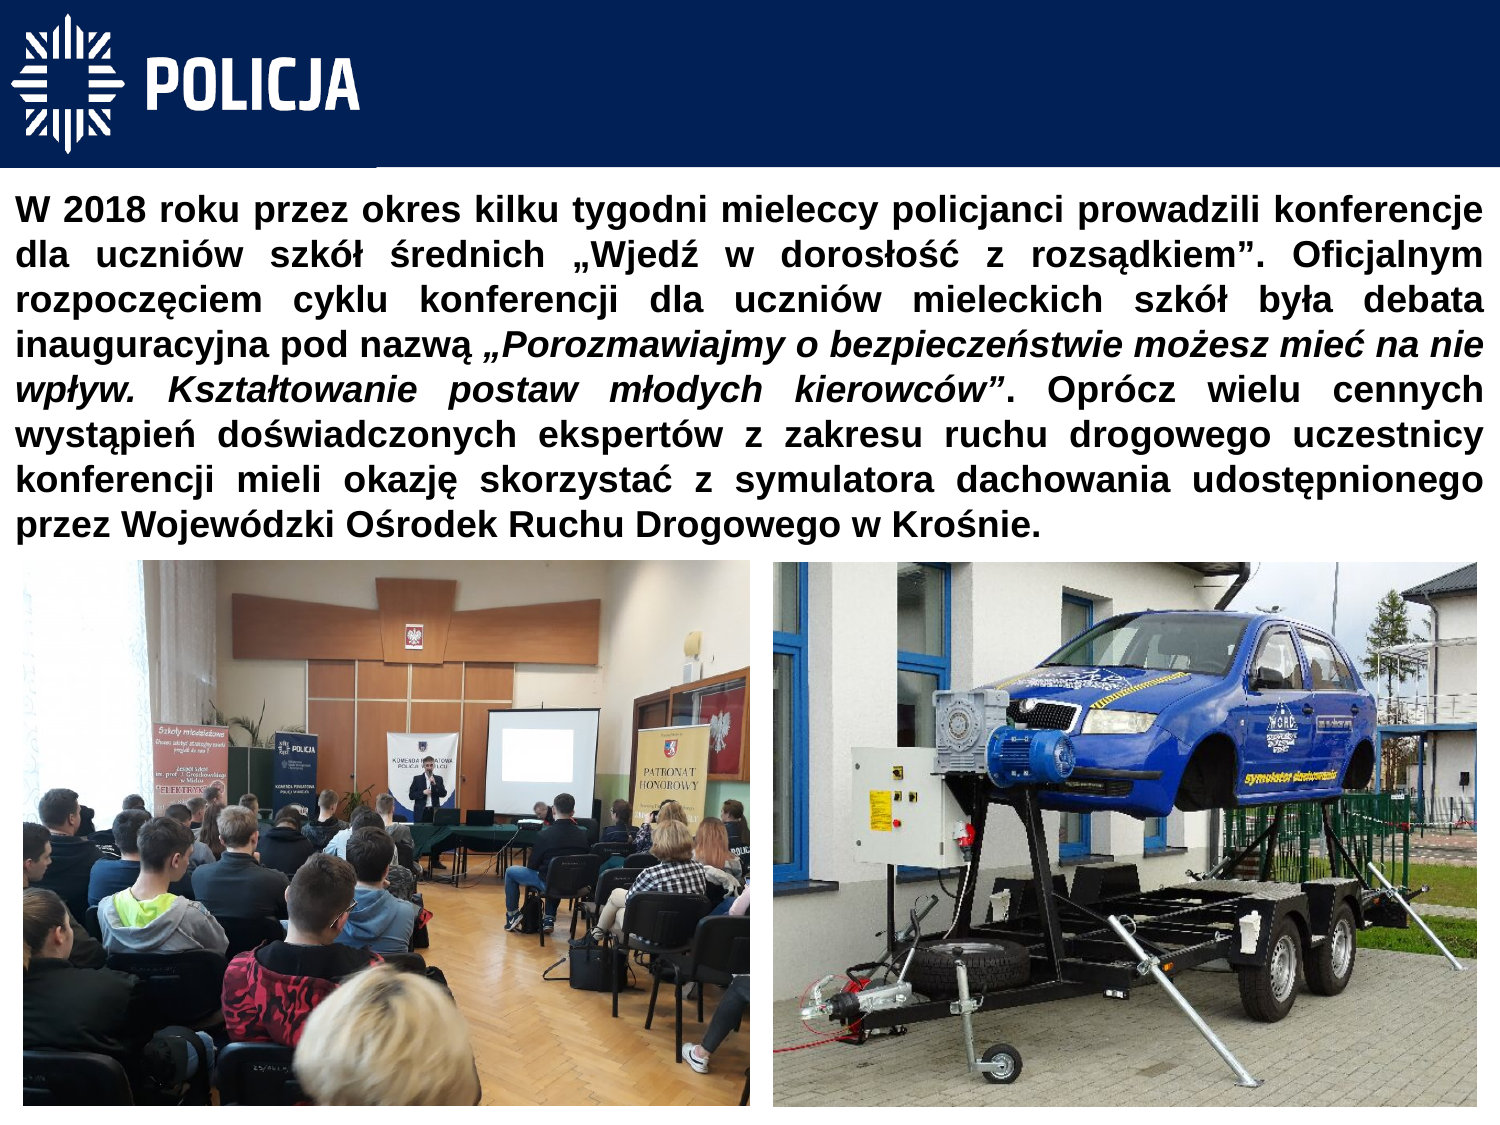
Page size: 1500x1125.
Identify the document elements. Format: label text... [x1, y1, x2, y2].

text_box W 2018 roku przez okres kilku tygodni mieleccy policjanci prowadzili konferencje dla uczniów szkół średnich „Wjedź w dorosłość z rozsądkiem”. Oficjalnym rozpoczęciem cyklu konferencji dla uczniów mieleckich szkół była debata inauguracyjna pod nazwą „Porozmawiajmy o bezpieczeństwie możesz mieć na nie wpływ. Kształtowanie postaw młodych kierowców”. Oprócz wielu cennych wystąpień doświadczonych ekspertów z zakresu ruchu drogowego uczestnicy konferencji mieli okazję skorzystać z symulatora dachowania udostępnionego przez Wojewódzki Ośrodek Ruchu Drogowego w Krośnie. [0, 177, 1500, 553]
picture [23, 560, 750, 1106]
picture [773, 562, 1477, 1107]
picture [0, 0, 360, 168]
text_box [360, 0, 1500, 168]
